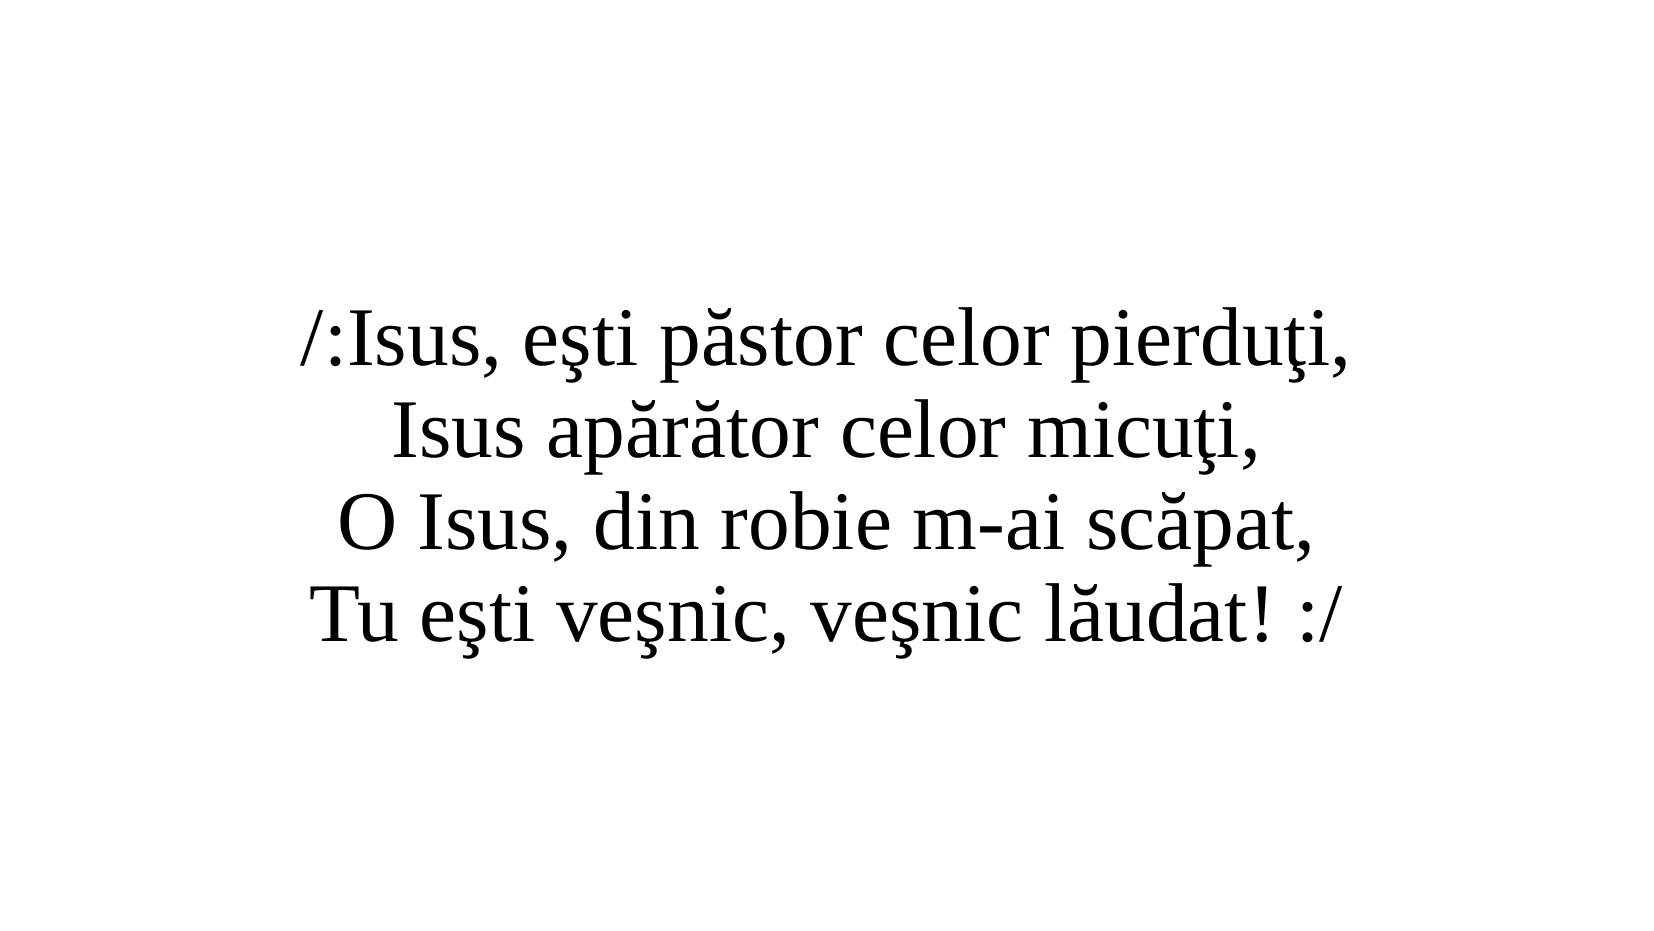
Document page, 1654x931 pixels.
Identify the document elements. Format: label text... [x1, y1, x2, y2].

subtitle /:Isus, eşti păstor celor pierduţi, Isus apărător celor micuţi, O Isus, din robie m-ai scăpat, Tu eşti veşnic, veşnic lăudat! :/ [165, 205, 1489, 745]
